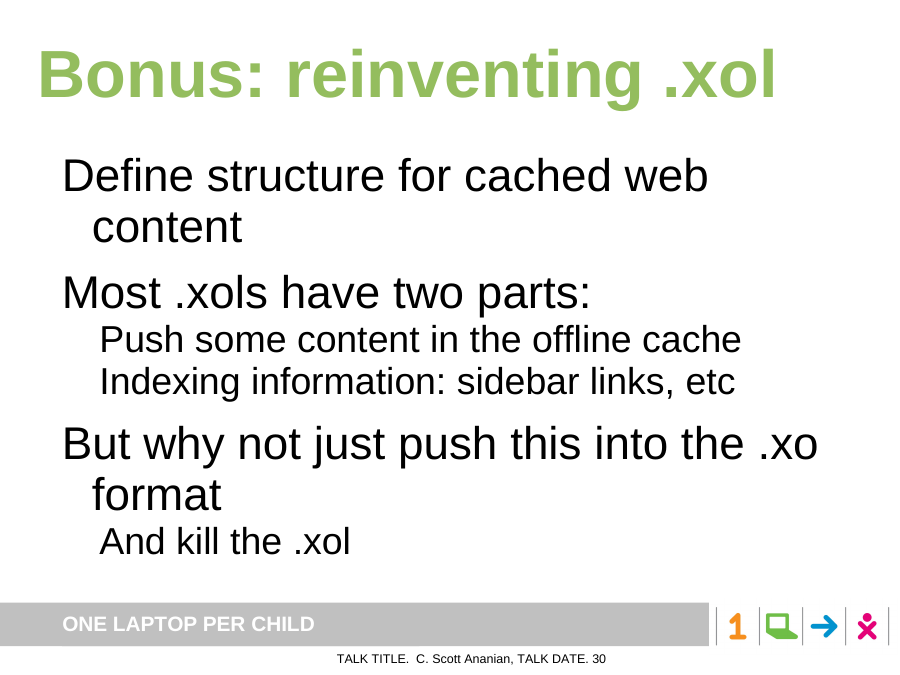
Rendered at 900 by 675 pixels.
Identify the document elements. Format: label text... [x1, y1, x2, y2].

picture [844, 598, 898, 655]
title Bonus: reinventing .xol [37, 37, 856, 211]
list Define structure for cached web content Most .xols have two parts: Push some content in the offline cache Indexing information: sidebar links, etc But why not just push this into the .xo format And kill the .xol [61, 150, 844, 675]
